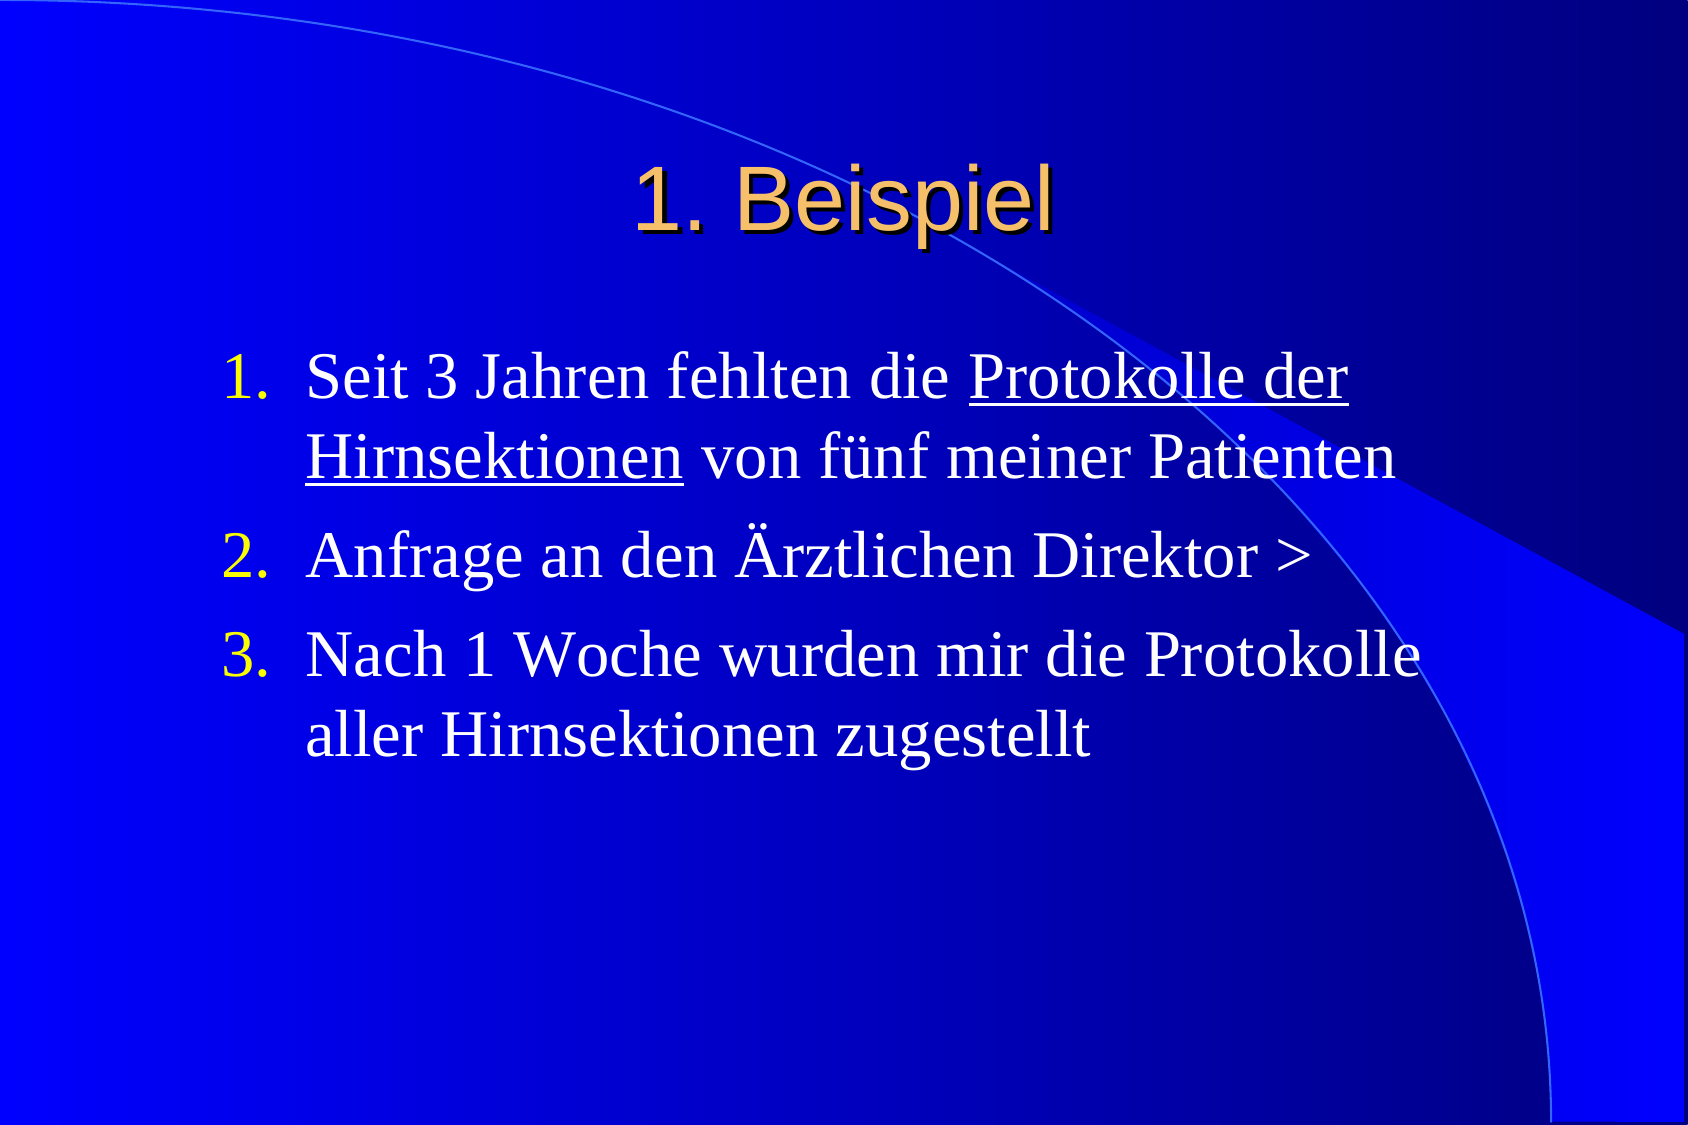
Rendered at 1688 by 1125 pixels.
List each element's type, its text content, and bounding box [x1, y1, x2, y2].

text_box Seit 3 Jahren fehlten die Protokolle der Hirnsektionen von fünf meiner Patienten Anfrage an den Ärztlichen Direktor > Nach 1 Woche wurden mir die Protokolle aller Hirnsektionen zugestellt [206, 324, 1482, 1001]
text_box 1. Beispiel [206, 99, 1482, 288]
